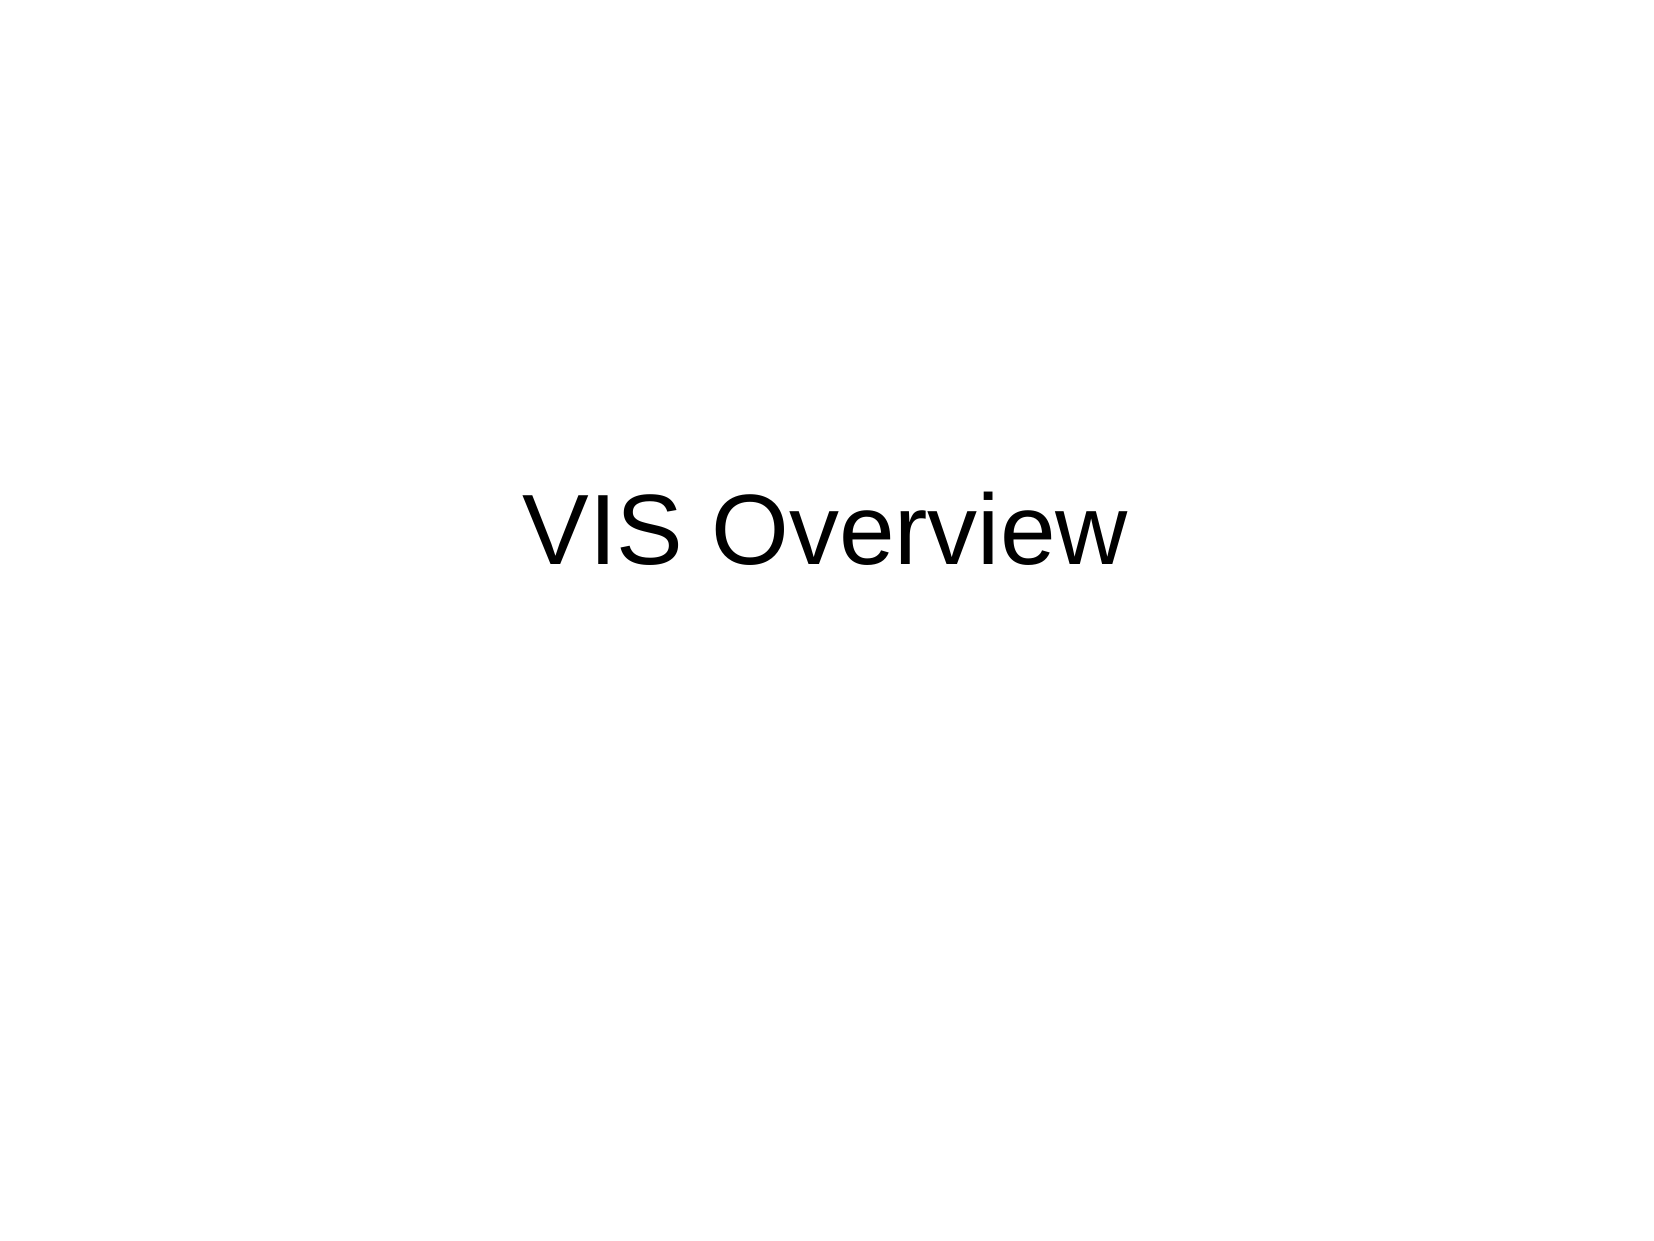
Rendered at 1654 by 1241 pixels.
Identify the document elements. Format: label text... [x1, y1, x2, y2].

text_box VIS Overview [507, 466, 1146, 626]
